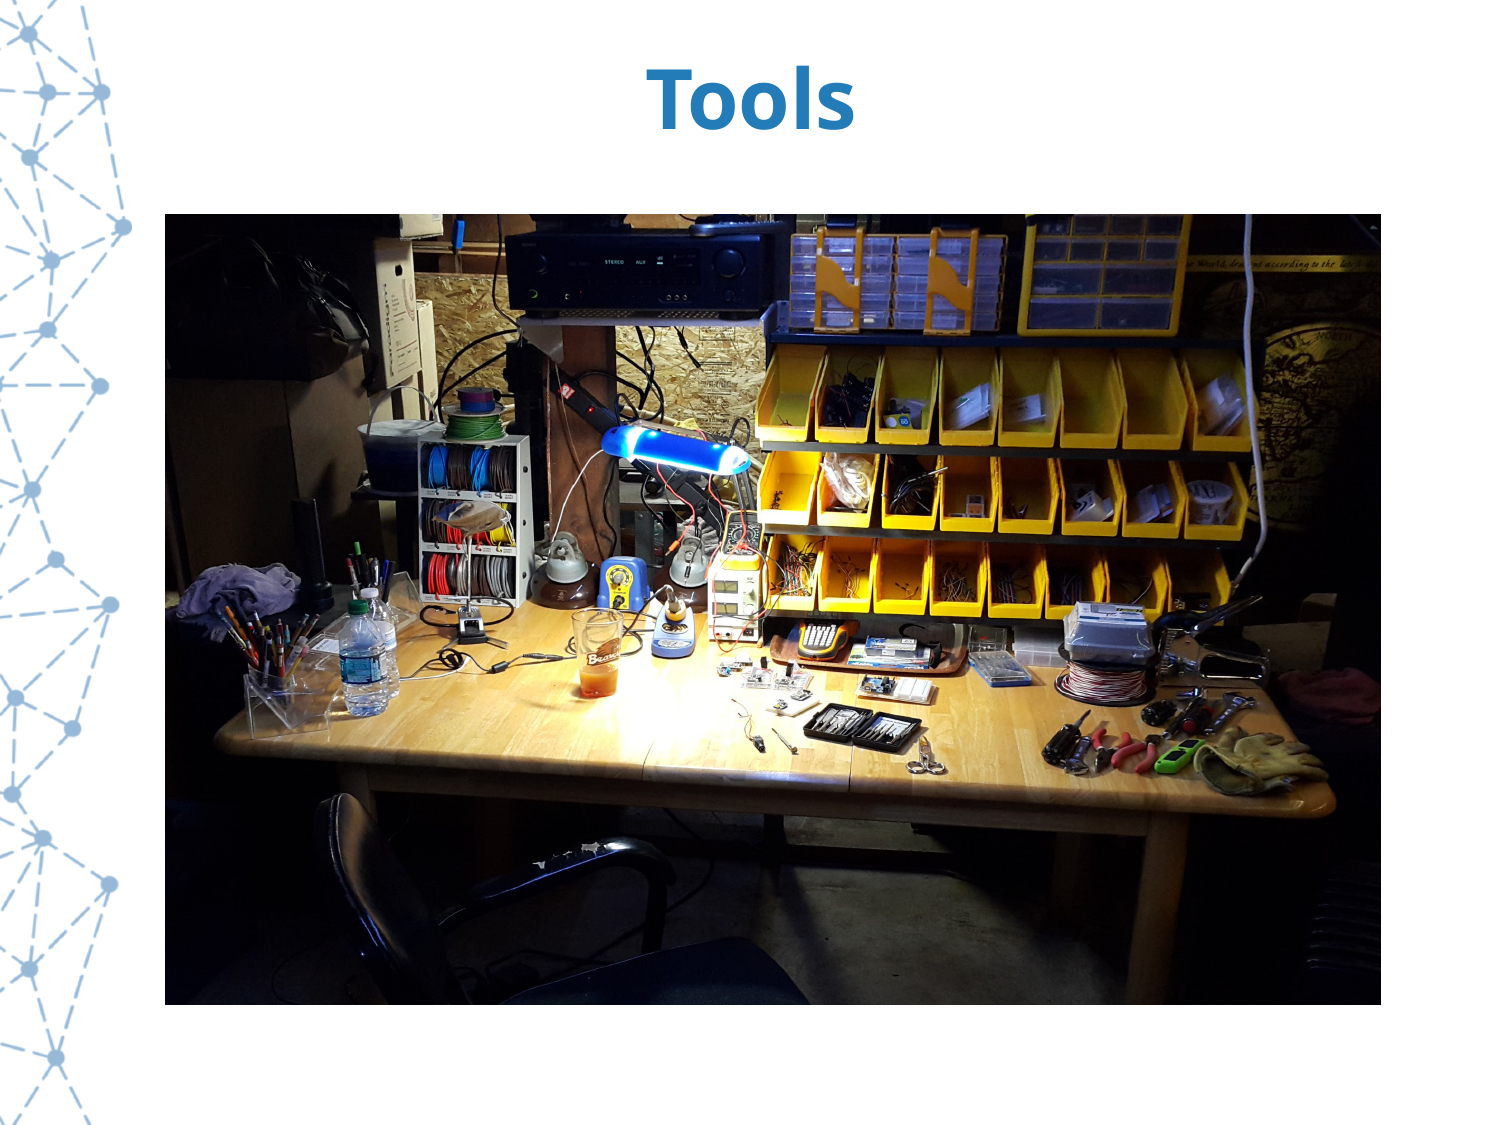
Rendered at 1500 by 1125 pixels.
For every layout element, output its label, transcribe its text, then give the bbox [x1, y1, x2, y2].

title Tools [630, 39, 917, 157]
picture [165, 214, 1381, 1006]
picture [0, 0, 133, 1125]
